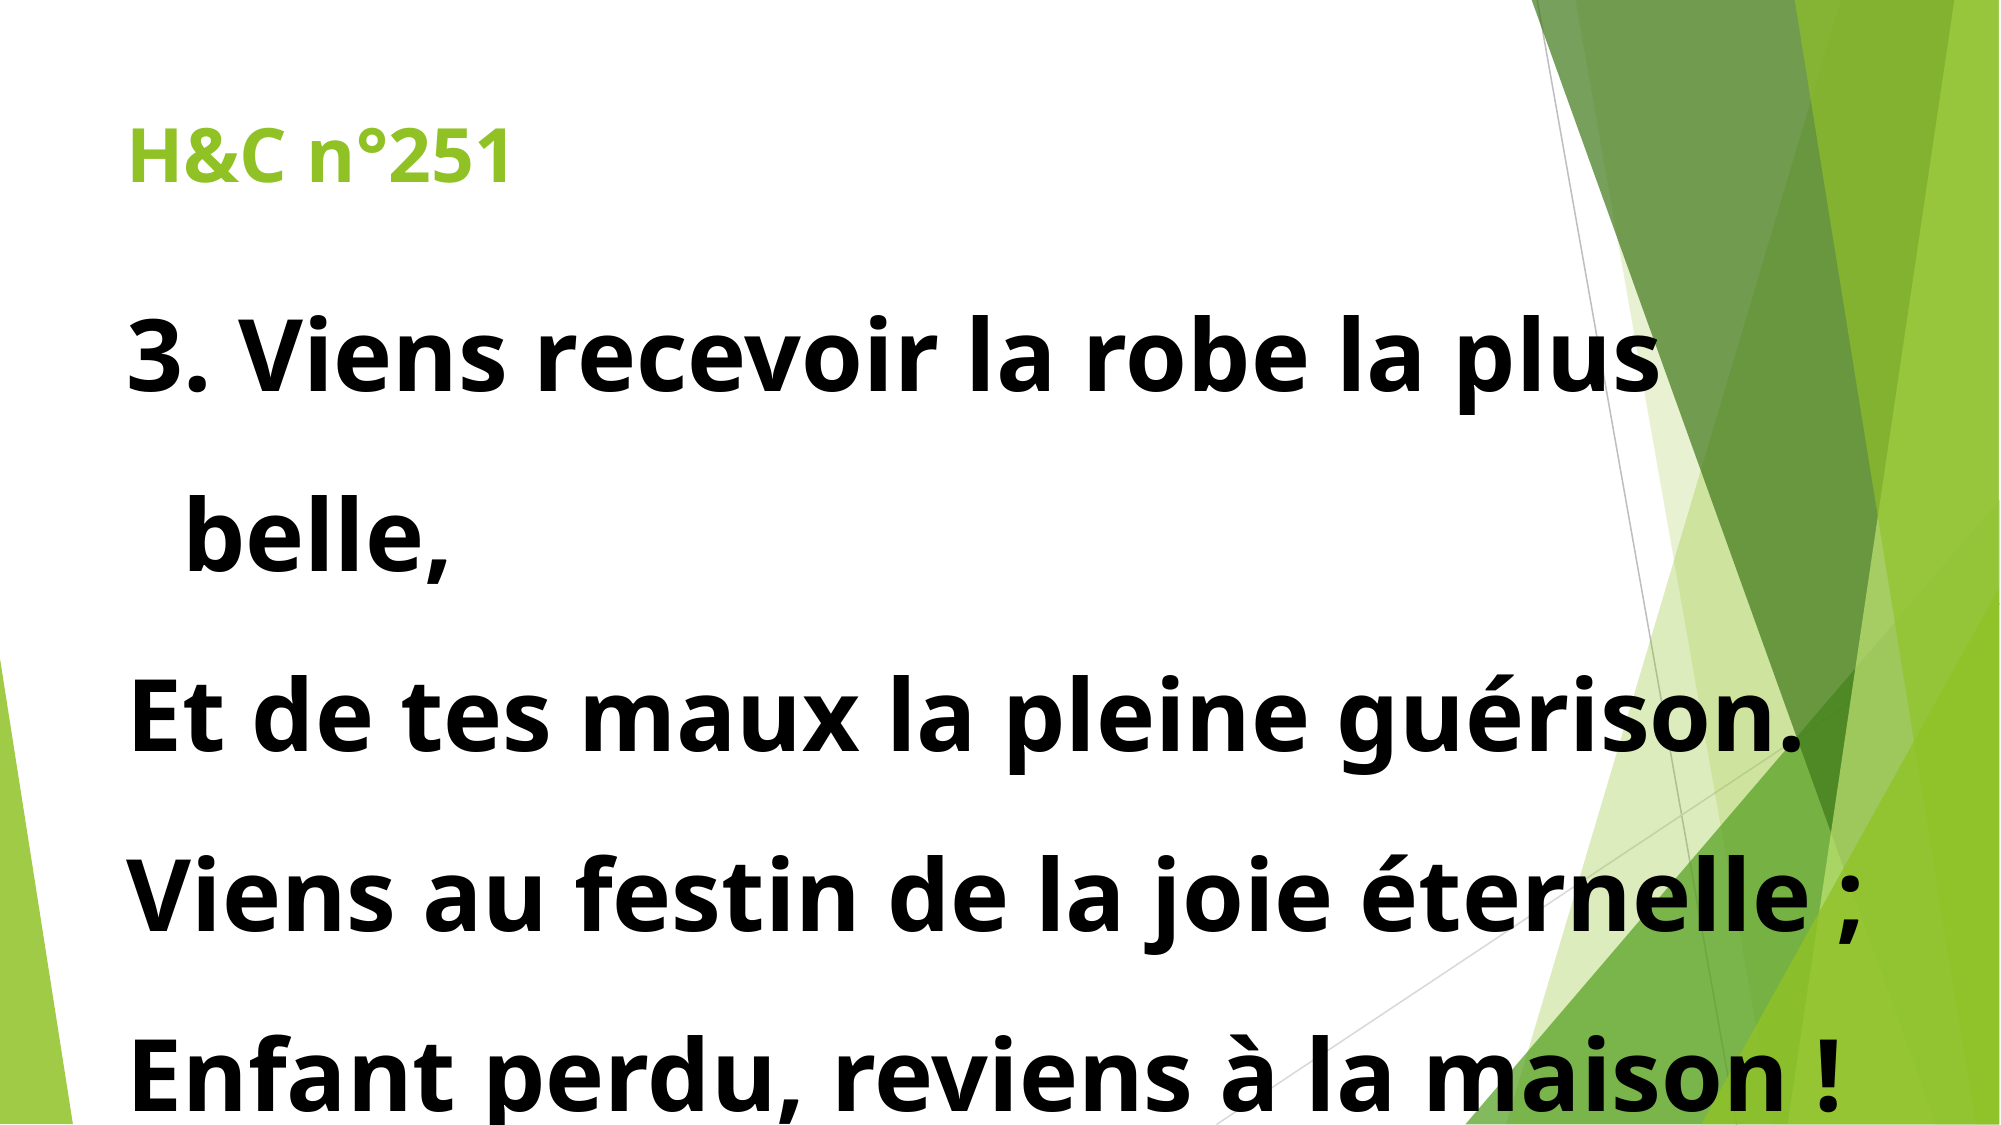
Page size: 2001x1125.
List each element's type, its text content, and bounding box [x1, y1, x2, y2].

text_box H&C n°251 [111, 99, 1522, 224]
text_box 3. Viens recevoir la robe la plus belle, Et de tes maux la pleine guérison. Viens au festin de la joie éternelle ; Enfant perdu, reviens à la maison ! [111, 224, 1949, 1063]
